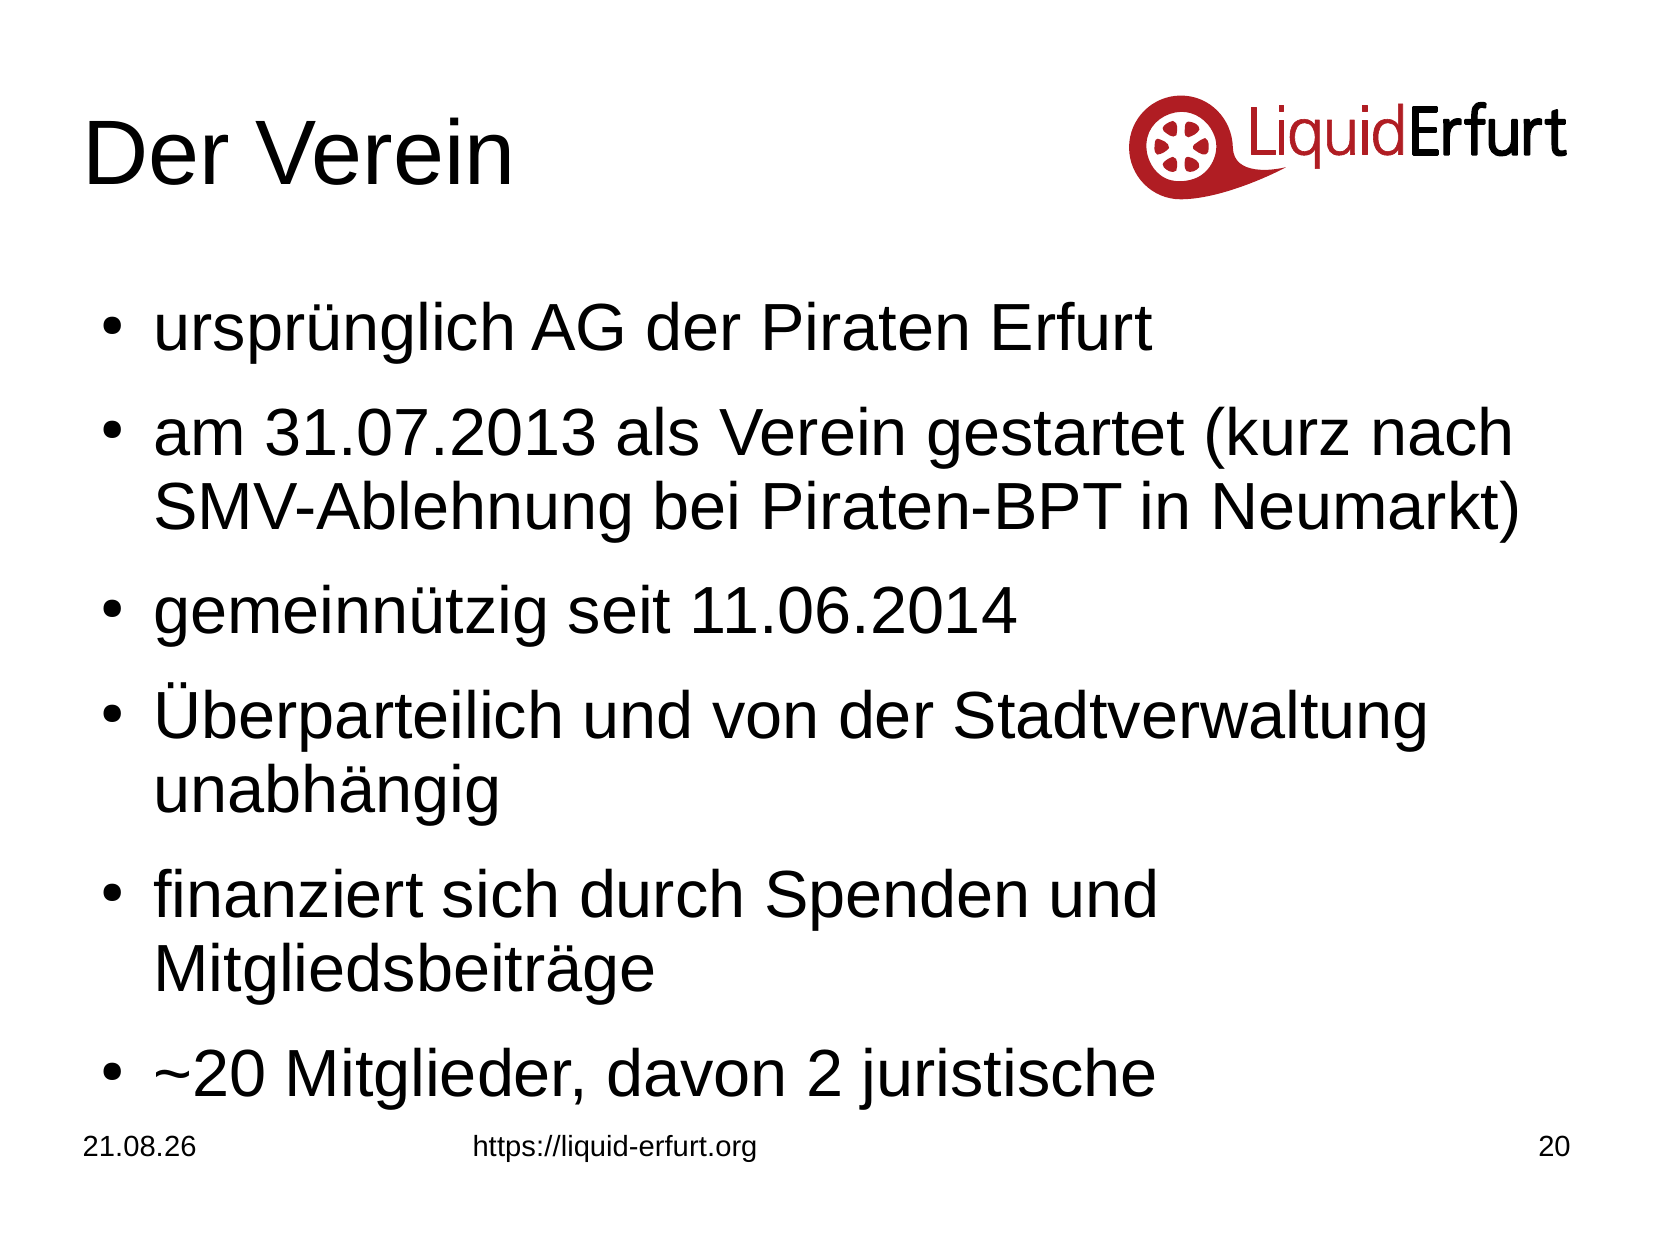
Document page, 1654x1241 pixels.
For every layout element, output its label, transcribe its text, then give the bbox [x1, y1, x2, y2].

list ursprünglich AG der Piraten Erfurt am 31.07.2013 als Verein gestartet (kurz nach SMV-Ablehnung bei Piraten-BPT in Neumarkt) gemeinnützig seit 11.06.2014 Überparteilich und von der Stadtverwaltung unabhängig finanziert sich durch Spenden und Mitgliedsbeiträge ~20 Mitglieder, davon 2 juristische [82, 290, 1571, 1111]
title Der Verein [82, 49, 1571, 257]
